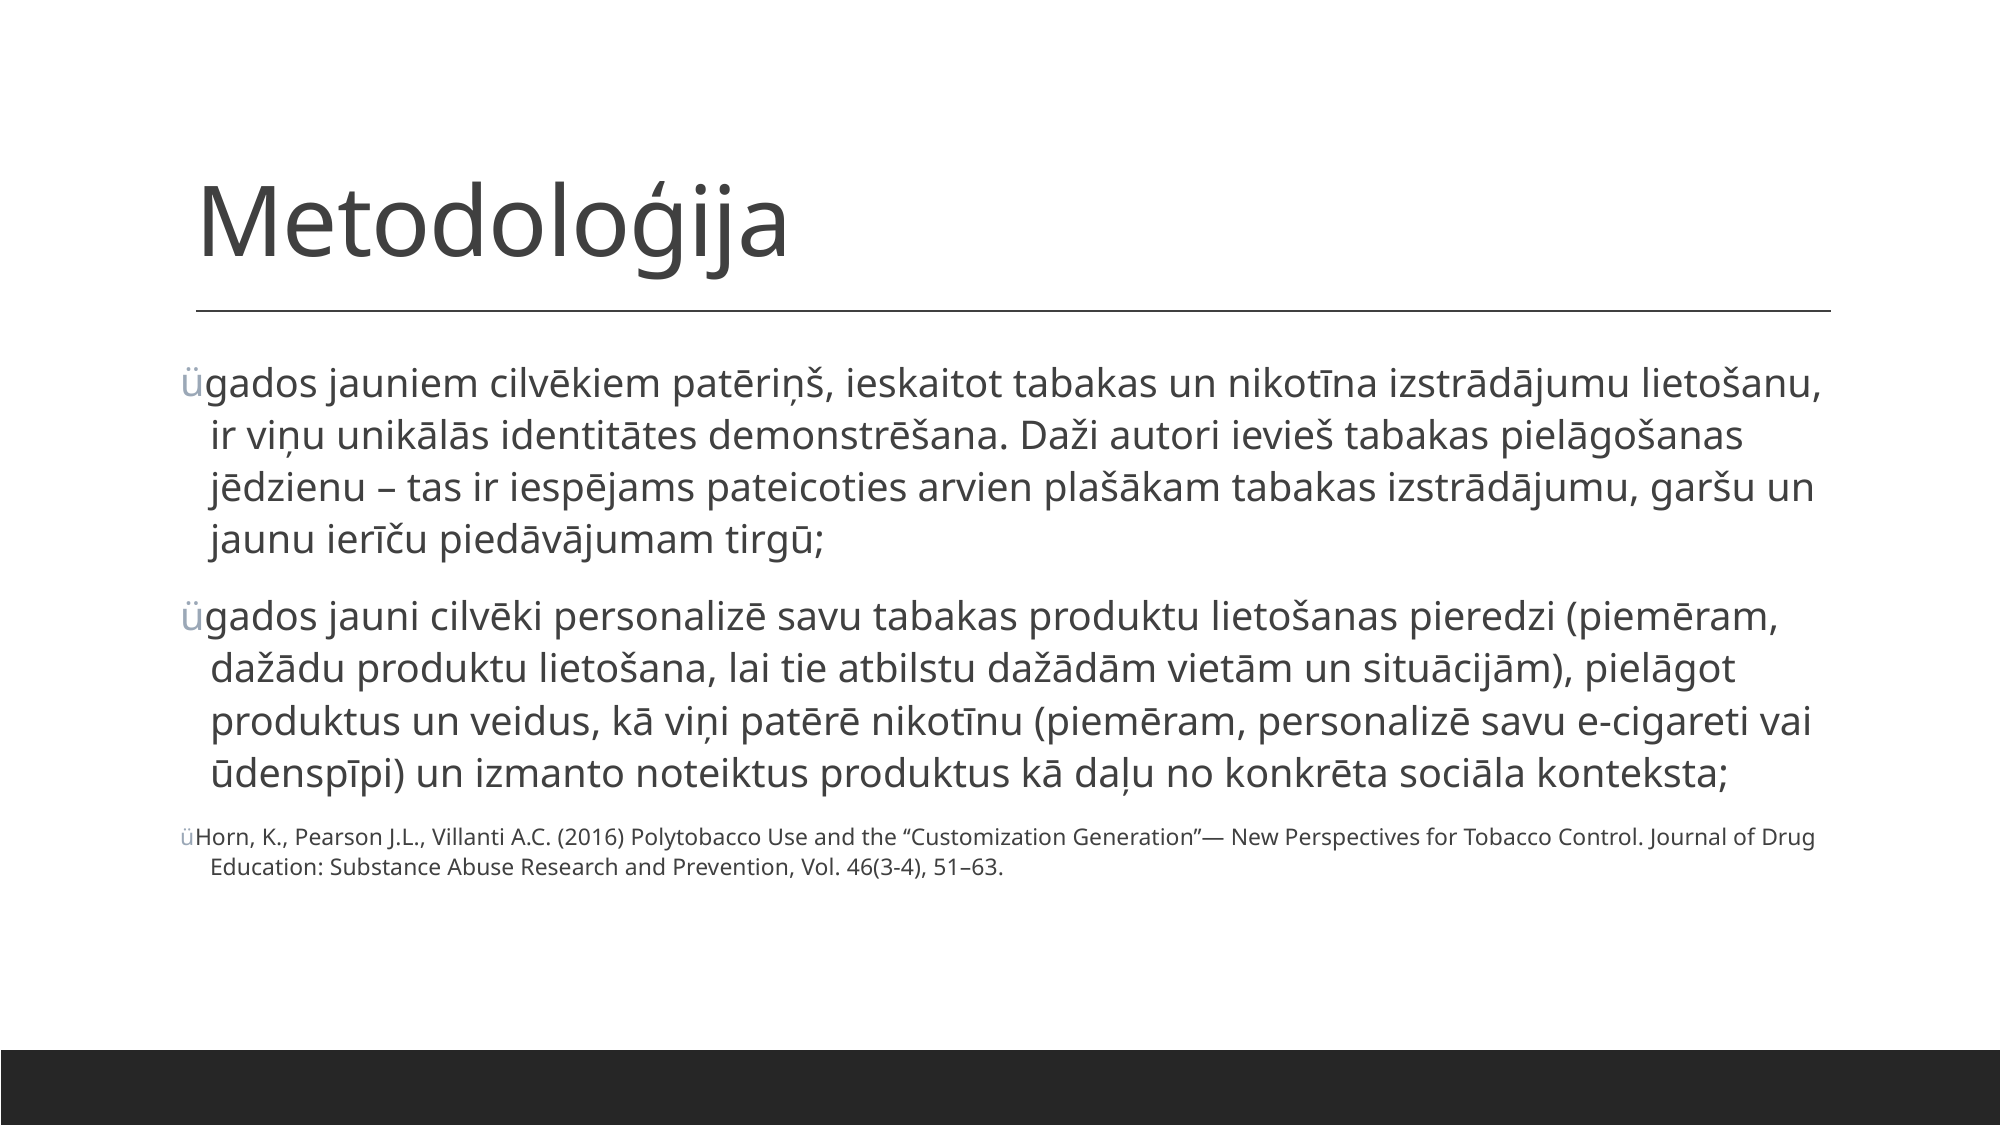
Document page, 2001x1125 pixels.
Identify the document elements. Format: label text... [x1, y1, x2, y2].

list gados jauniem cilvēkiem patēriņš, ieskaitot tabakas un nikotīna izstrādājumu lietošanu, ir viņu unikālās identitātes demonstrēšana. Daži autori ievieš tabakas pielāgošanas jēdzienu – tas ir iespējams pateicoties arvien plašākam tabakas izstrādājumu, garšu un jaunu ierīču piedāvājumam tirgū; gados jauni cilvēki personalizē savu tabakas produktu lietošanas pieredzi (piemēram, dažādu produktu lietošana, lai tie atbilstu dažādām vietām un situācijām), pielāgot produktus un veidus, kā viņi patērē nikotīnu (piemēram, personalizē savu e-cigareti vai ūdenspīpi) un izmanto noteiktus produktus kā daļu no konkrēta sociāla konteksta; Horn, K., Pearson J.L., Villanti A.C. (2016) Polytobacco Use and the ‘‘Customization Generation’’— New Perspectives for Tobacco Control. Journal of Drug Education: Substance Abuse Research and Prevention, Vol. 46(3-4), 51–63. [180, 345, 1831, 963]
title Metodoloģija [180, 47, 1831, 286]
